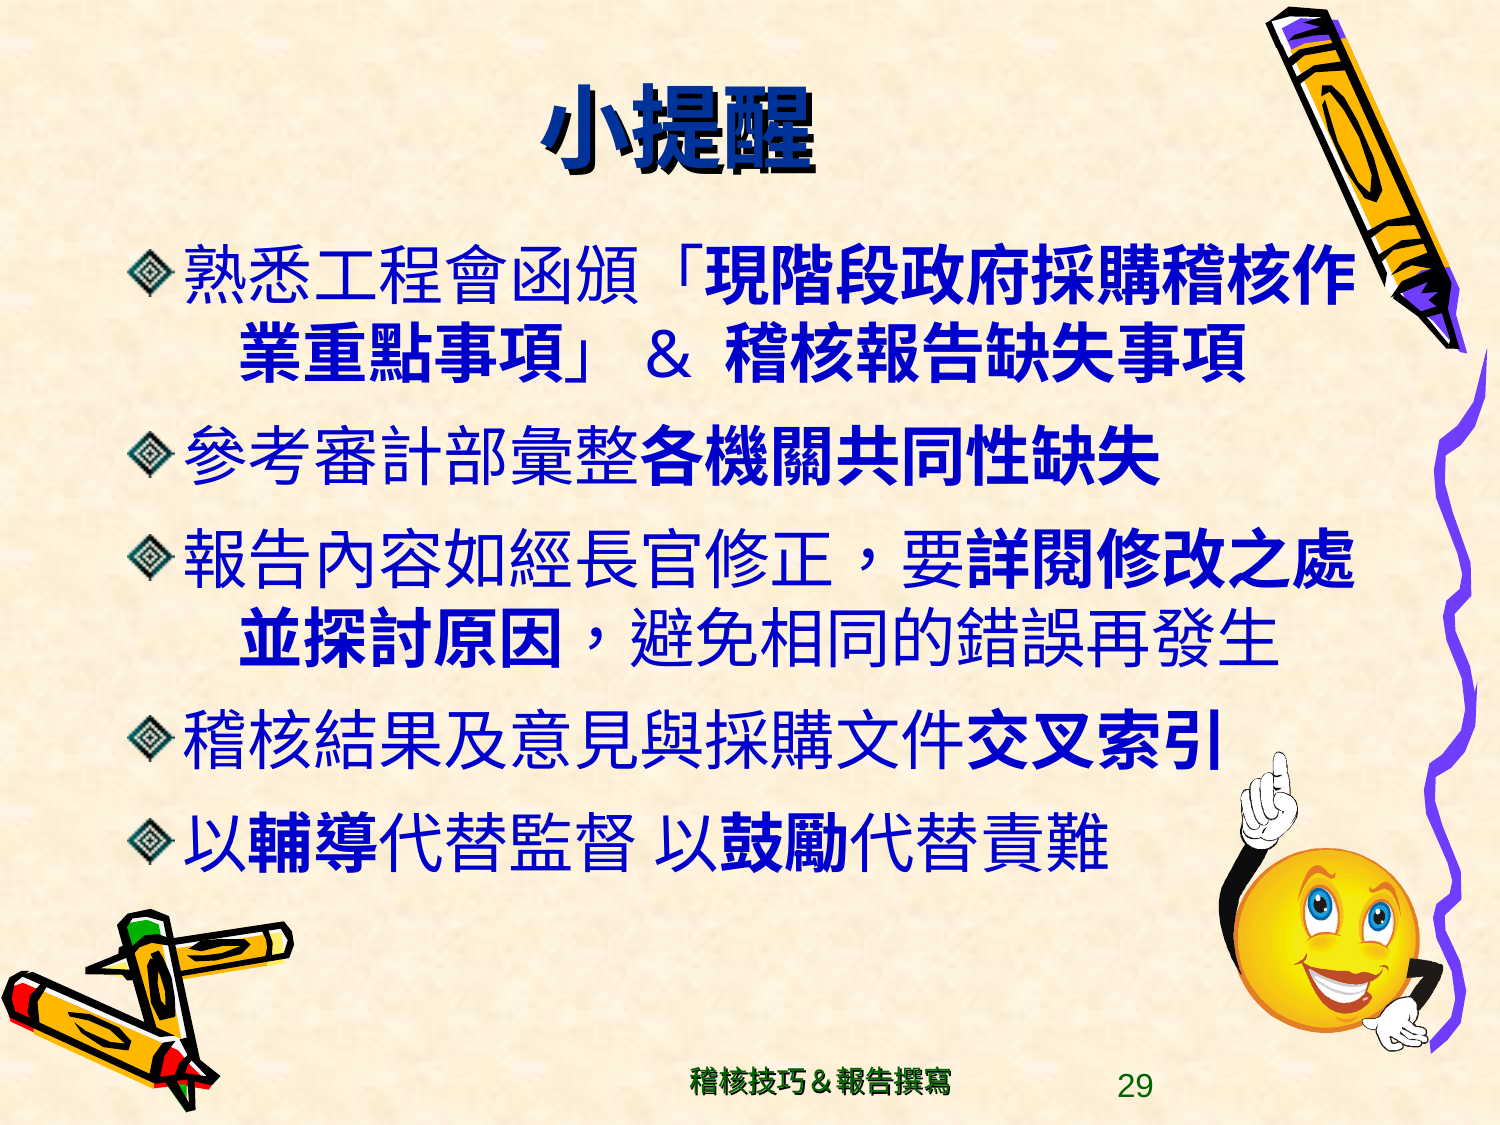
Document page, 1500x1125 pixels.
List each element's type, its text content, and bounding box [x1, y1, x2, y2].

text_box 稽核技巧＆報告撰寫 [583, 1055, 1059, 1100]
list 熟悉工程會函頒「現階段政府採購稽核作業重點事項」& 稽核報告缺失事項 參考審計部彙整各機關共同性缺失 報告內容如經長官修正，要詳閱修改之處並探討原因，避免相同的錯誤再發生 稽核結果及意見與採購文件交叉索引 以輔導代替監督 以鼓勵代替責難 [112, 226, 1375, 901]
title 小提醒 [112, 24, 1240, 188]
picture [1218, 751, 1444, 1052]
text_box [1102, 1056, 1415, 1101]
